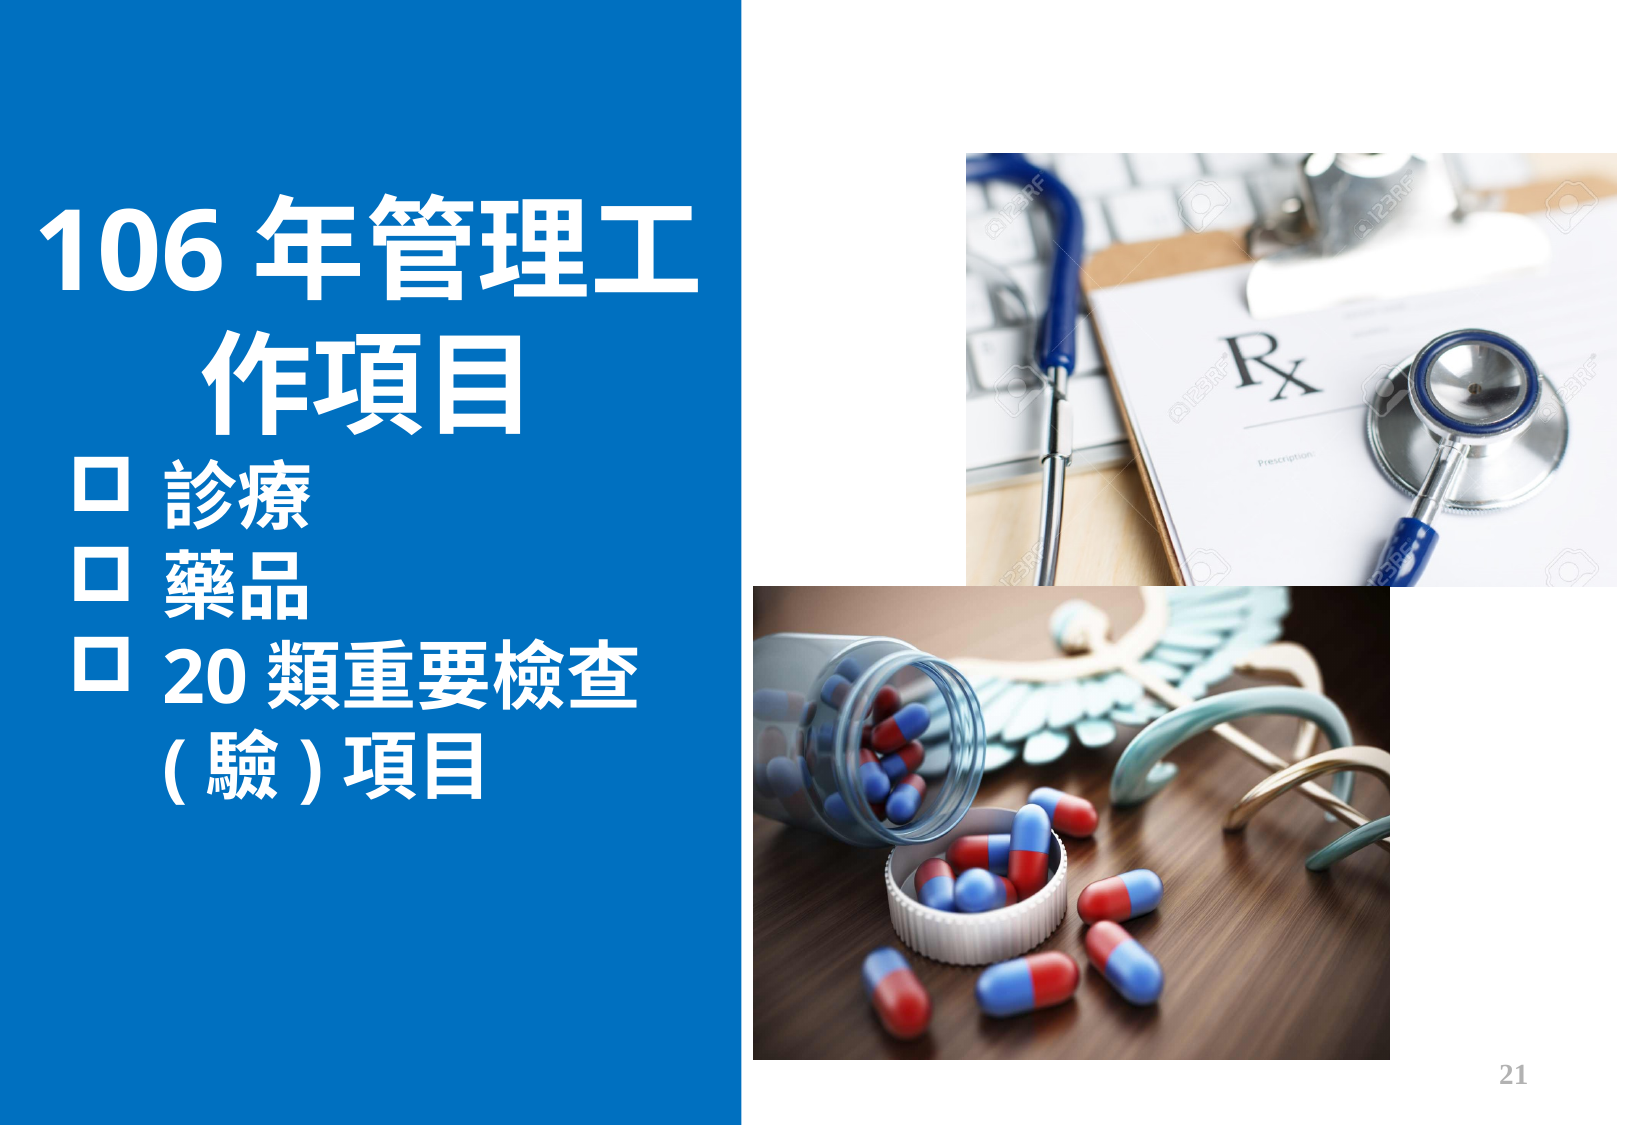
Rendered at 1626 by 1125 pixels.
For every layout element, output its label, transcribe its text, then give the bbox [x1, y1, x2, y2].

picture [753, 153, 1617, 1060]
text_box 106年管理工作項目 診療 藥品 20類重要檢查(驗)項目 [0, 0, 742, 1125]
slide_number <編號> [1164, 1042, 1544, 1103]
